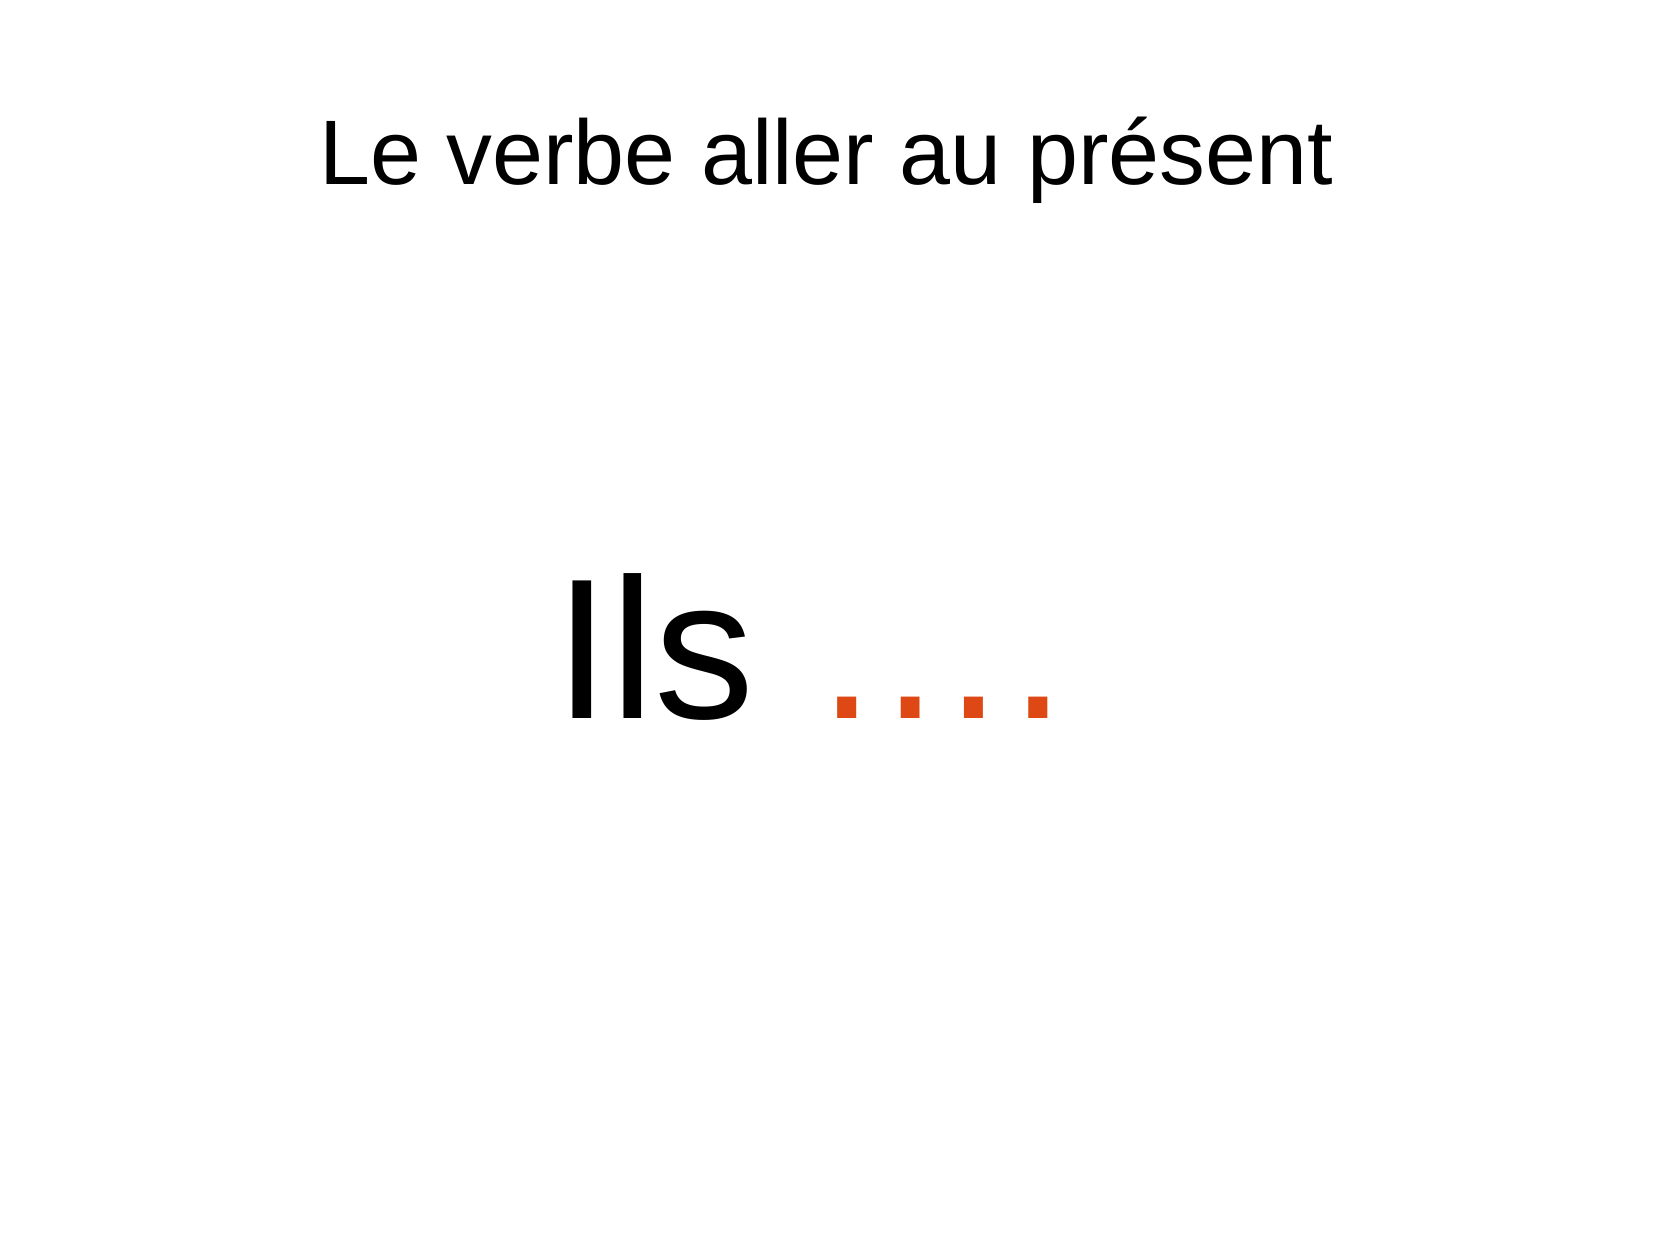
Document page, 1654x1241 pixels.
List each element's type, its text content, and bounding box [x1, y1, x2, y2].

subtitle Ils …. [82, 290, 1538, 1010]
title Le verbe aller au présent [82, 49, 1571, 257]
